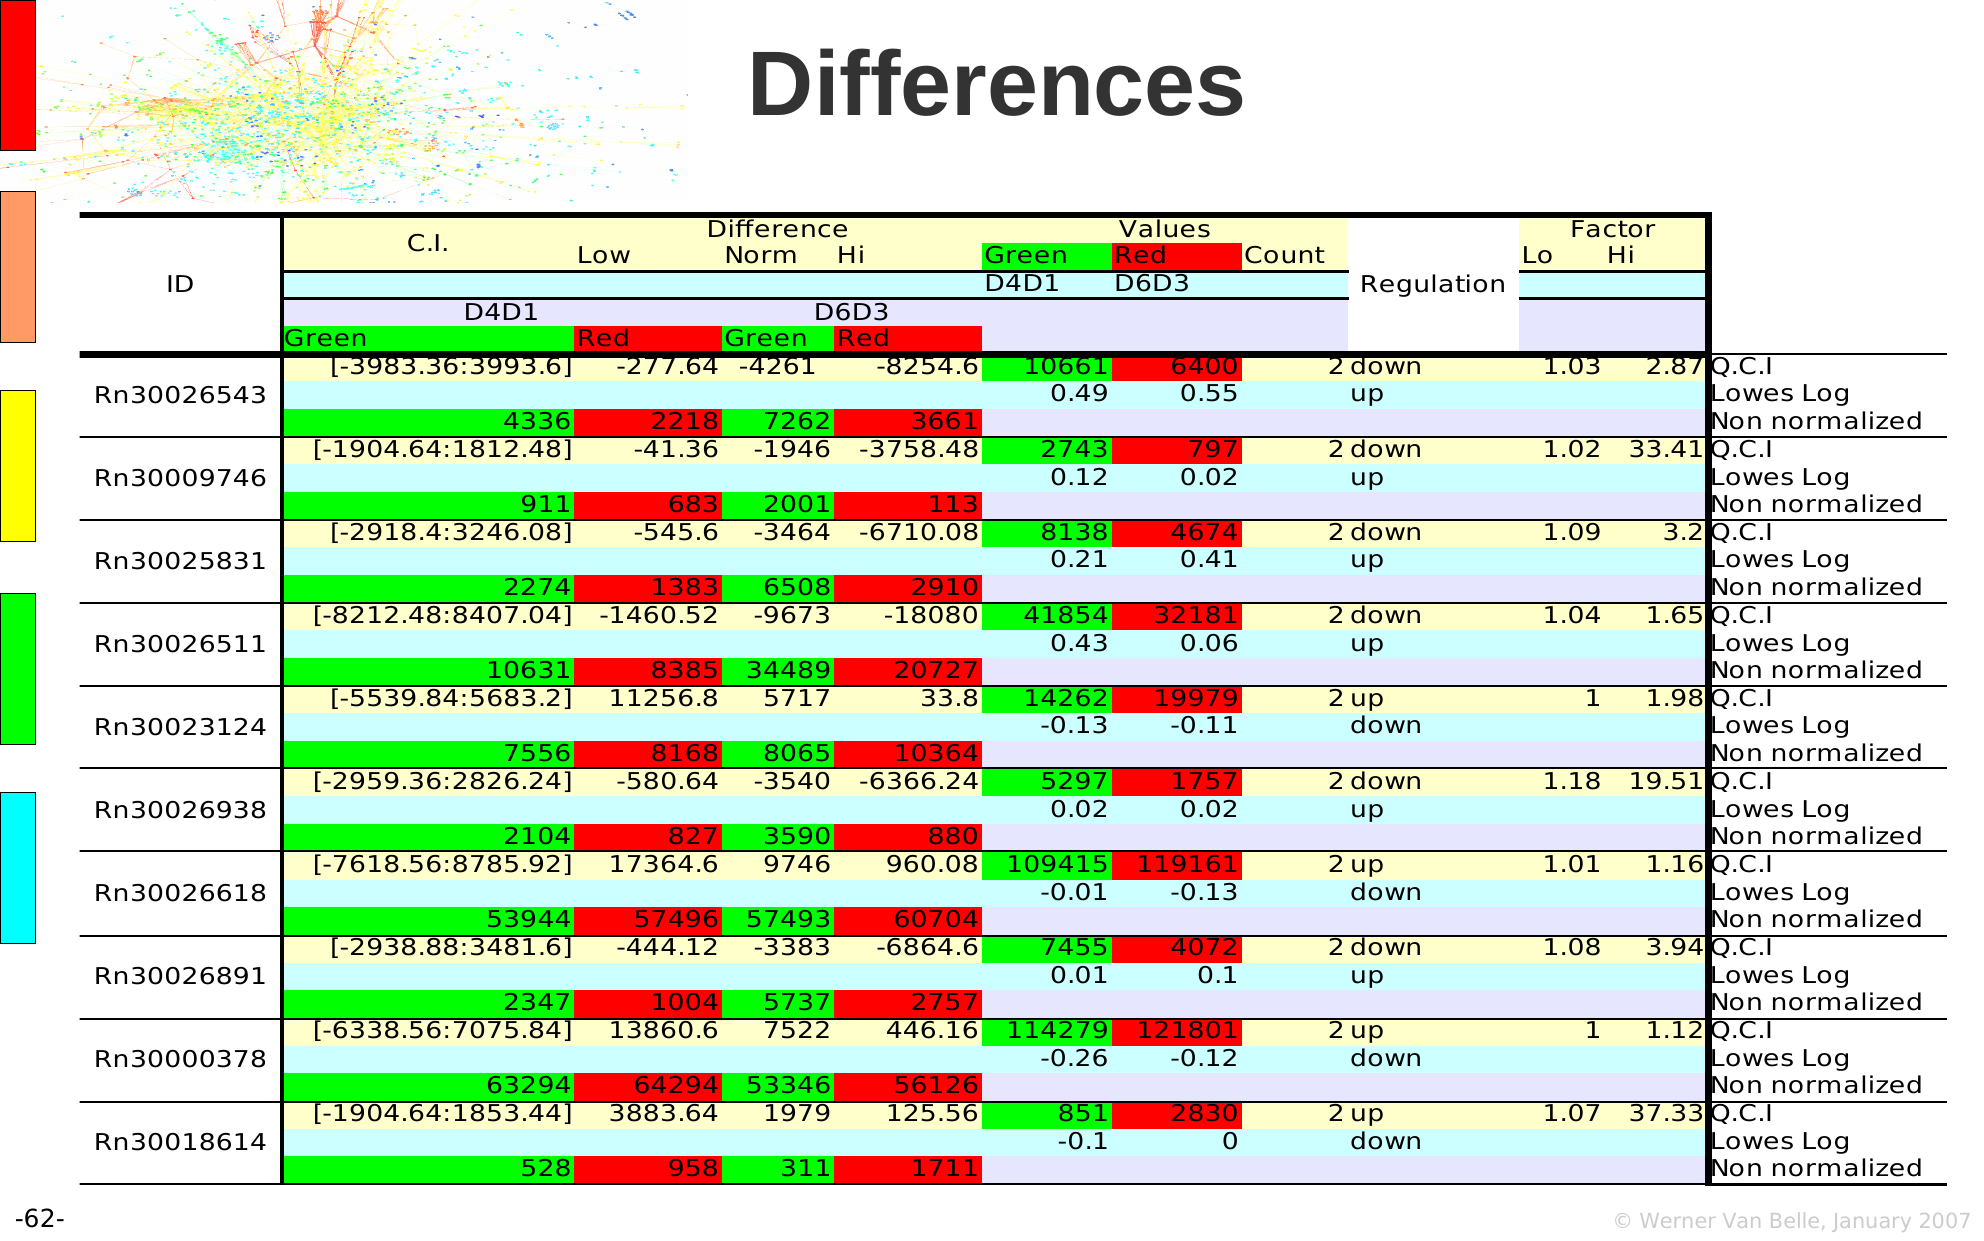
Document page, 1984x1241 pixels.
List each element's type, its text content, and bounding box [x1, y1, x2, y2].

title Differences [150, 25, 1845, 143]
title Gene Expression [0, 0, 688, 203]
chart [79, 209, 1949, 1218]
